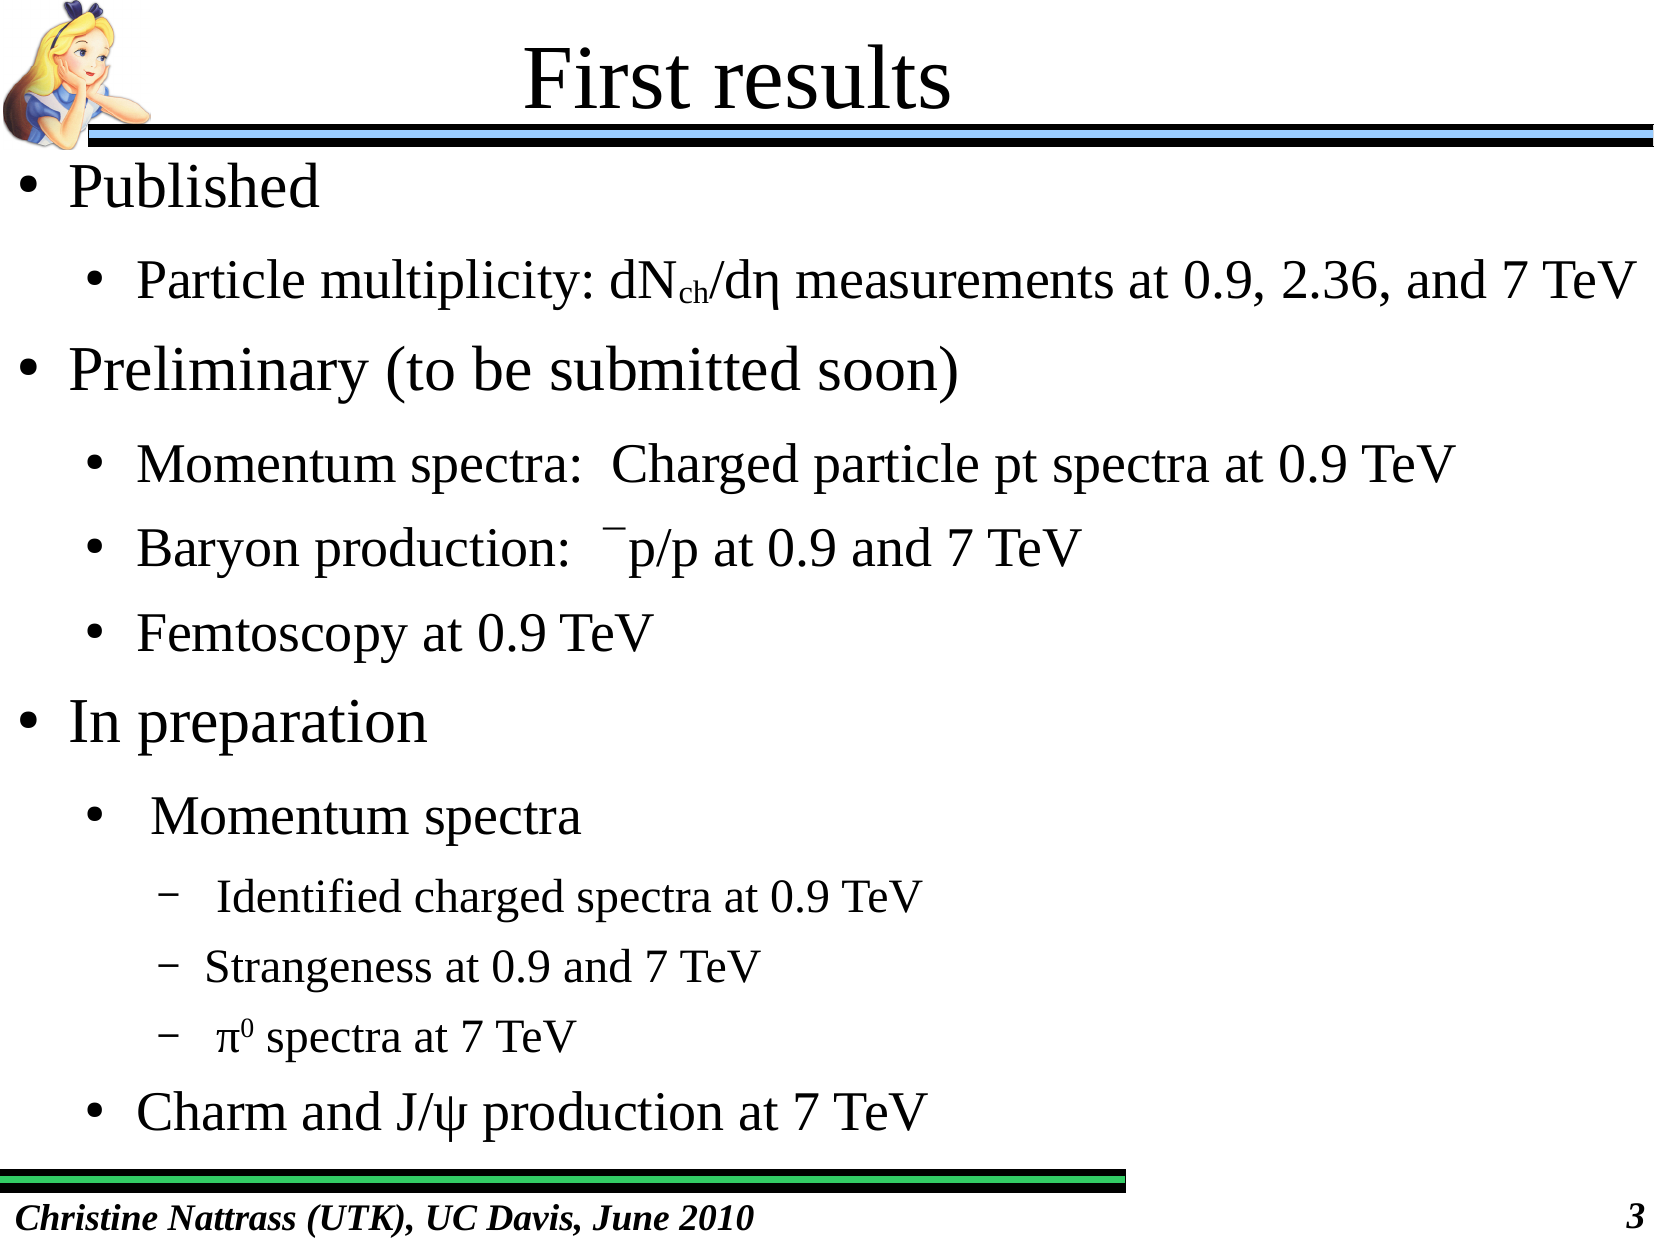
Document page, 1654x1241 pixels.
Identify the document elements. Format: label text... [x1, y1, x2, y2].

list Published Particle multiplicity: dNch/dη measurements at 0.9, 2.36, and 7 TeV Preliminary (to be submitted soon) Momentum spectra: Charged particle pt spectra at 0.9 TeV Baryon production: p/p at 0.9 and 7 TeV Femtoscopy at 0.9 TeV In preparation Momentum spectra Identified charged spectra at 0.9 TeV Strangeness at 0.9 and 7 TeV π0 spectra at 7 TeV Charm and J/ψ production at 7 TeV [0, 150, 1653, 1163]
title First results [0, 8, 1482, 147]
picture [3, 0, 151, 8]
